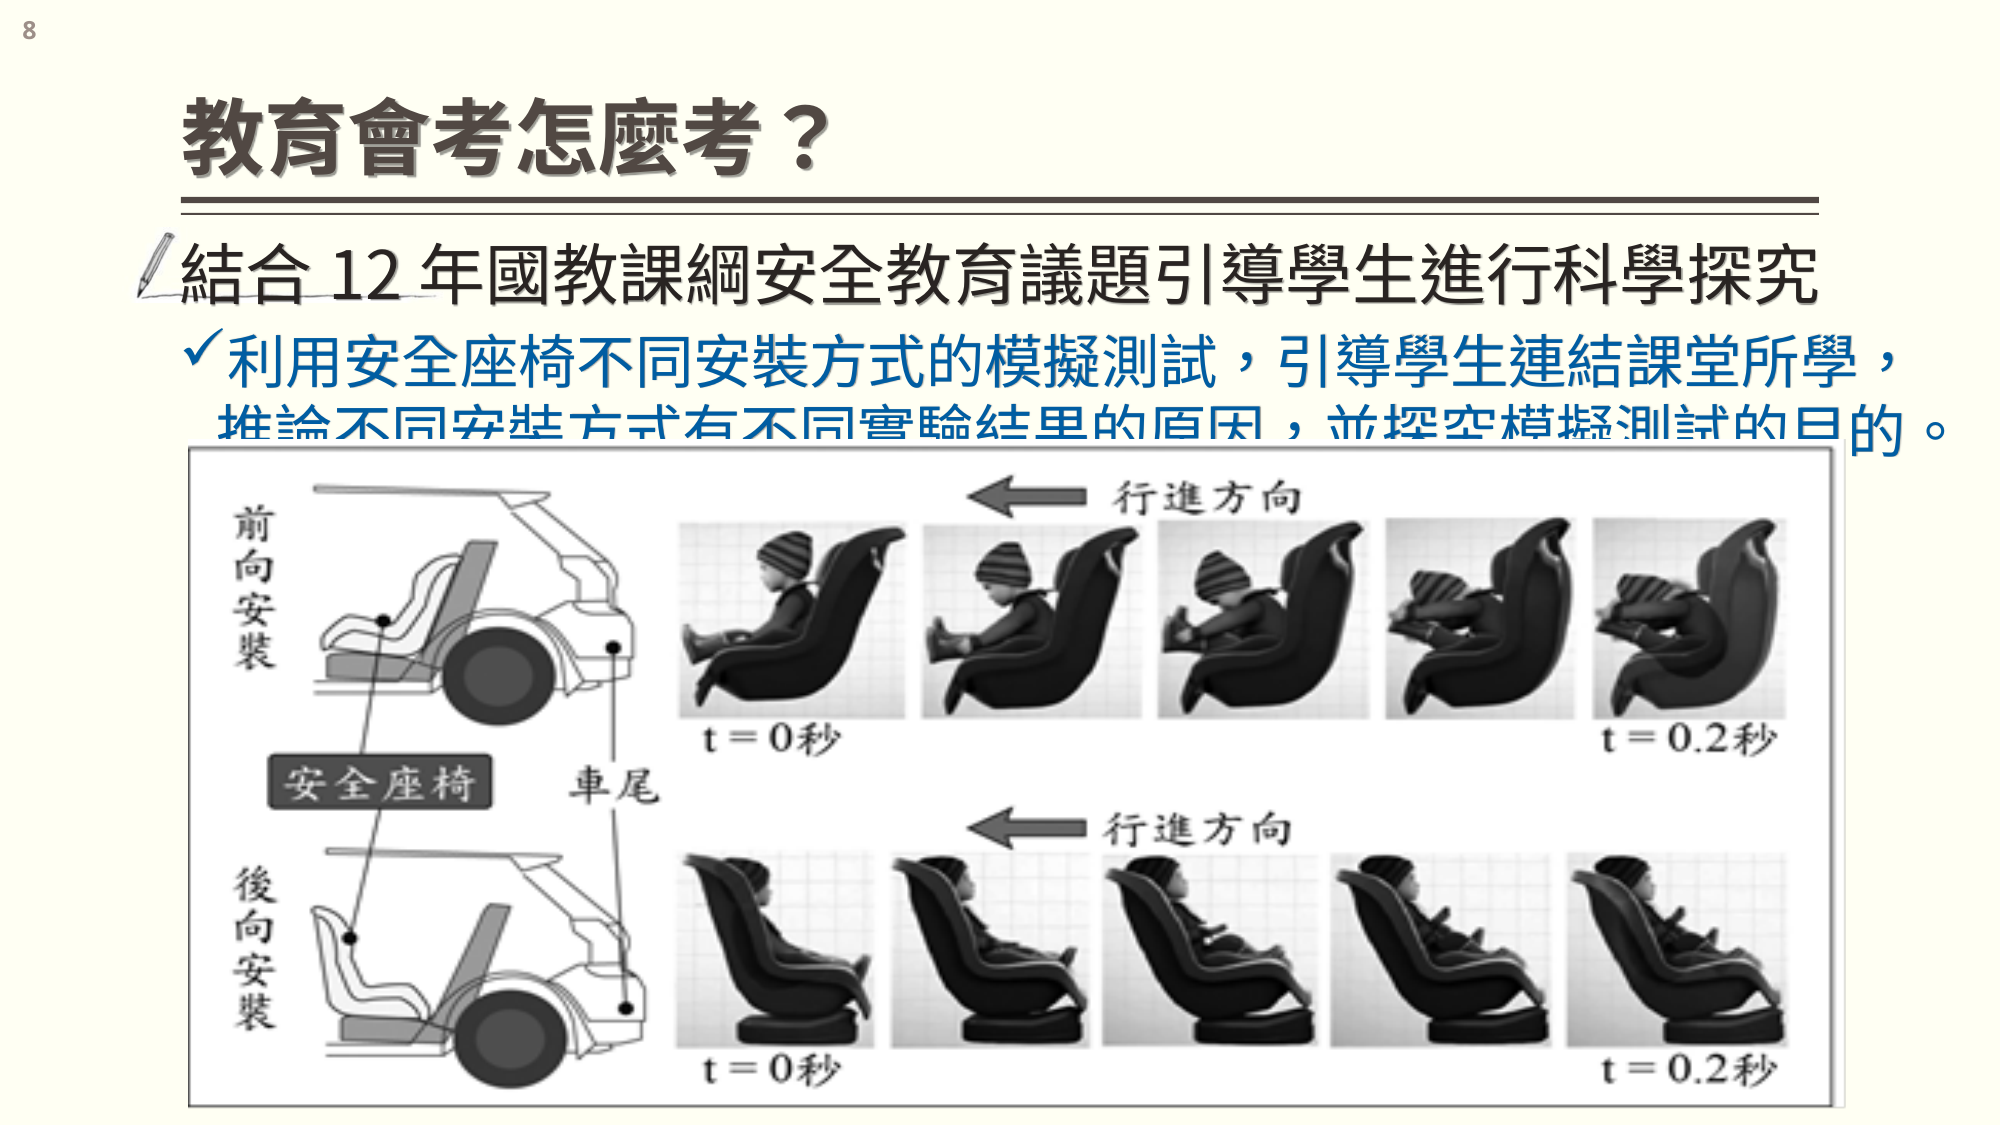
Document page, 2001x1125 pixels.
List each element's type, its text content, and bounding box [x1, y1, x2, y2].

picture [122, 227, 179, 303]
picture [188, 439, 1849, 1111]
list 結合12年國教課綱安全教育議題引導學生進行科學探究 利用安全座椅不同安裝方式的模擬測試，引導學生連結課堂所學，推論不同安裝方式有不同實驗結果的原因，並探究模擬測試的目的。 [179, 224, 1917, 520]
slide_number <編號> [0, 1, 59, 61]
title 教育會考怎麼考？ [181, 12, 1819, 193]
